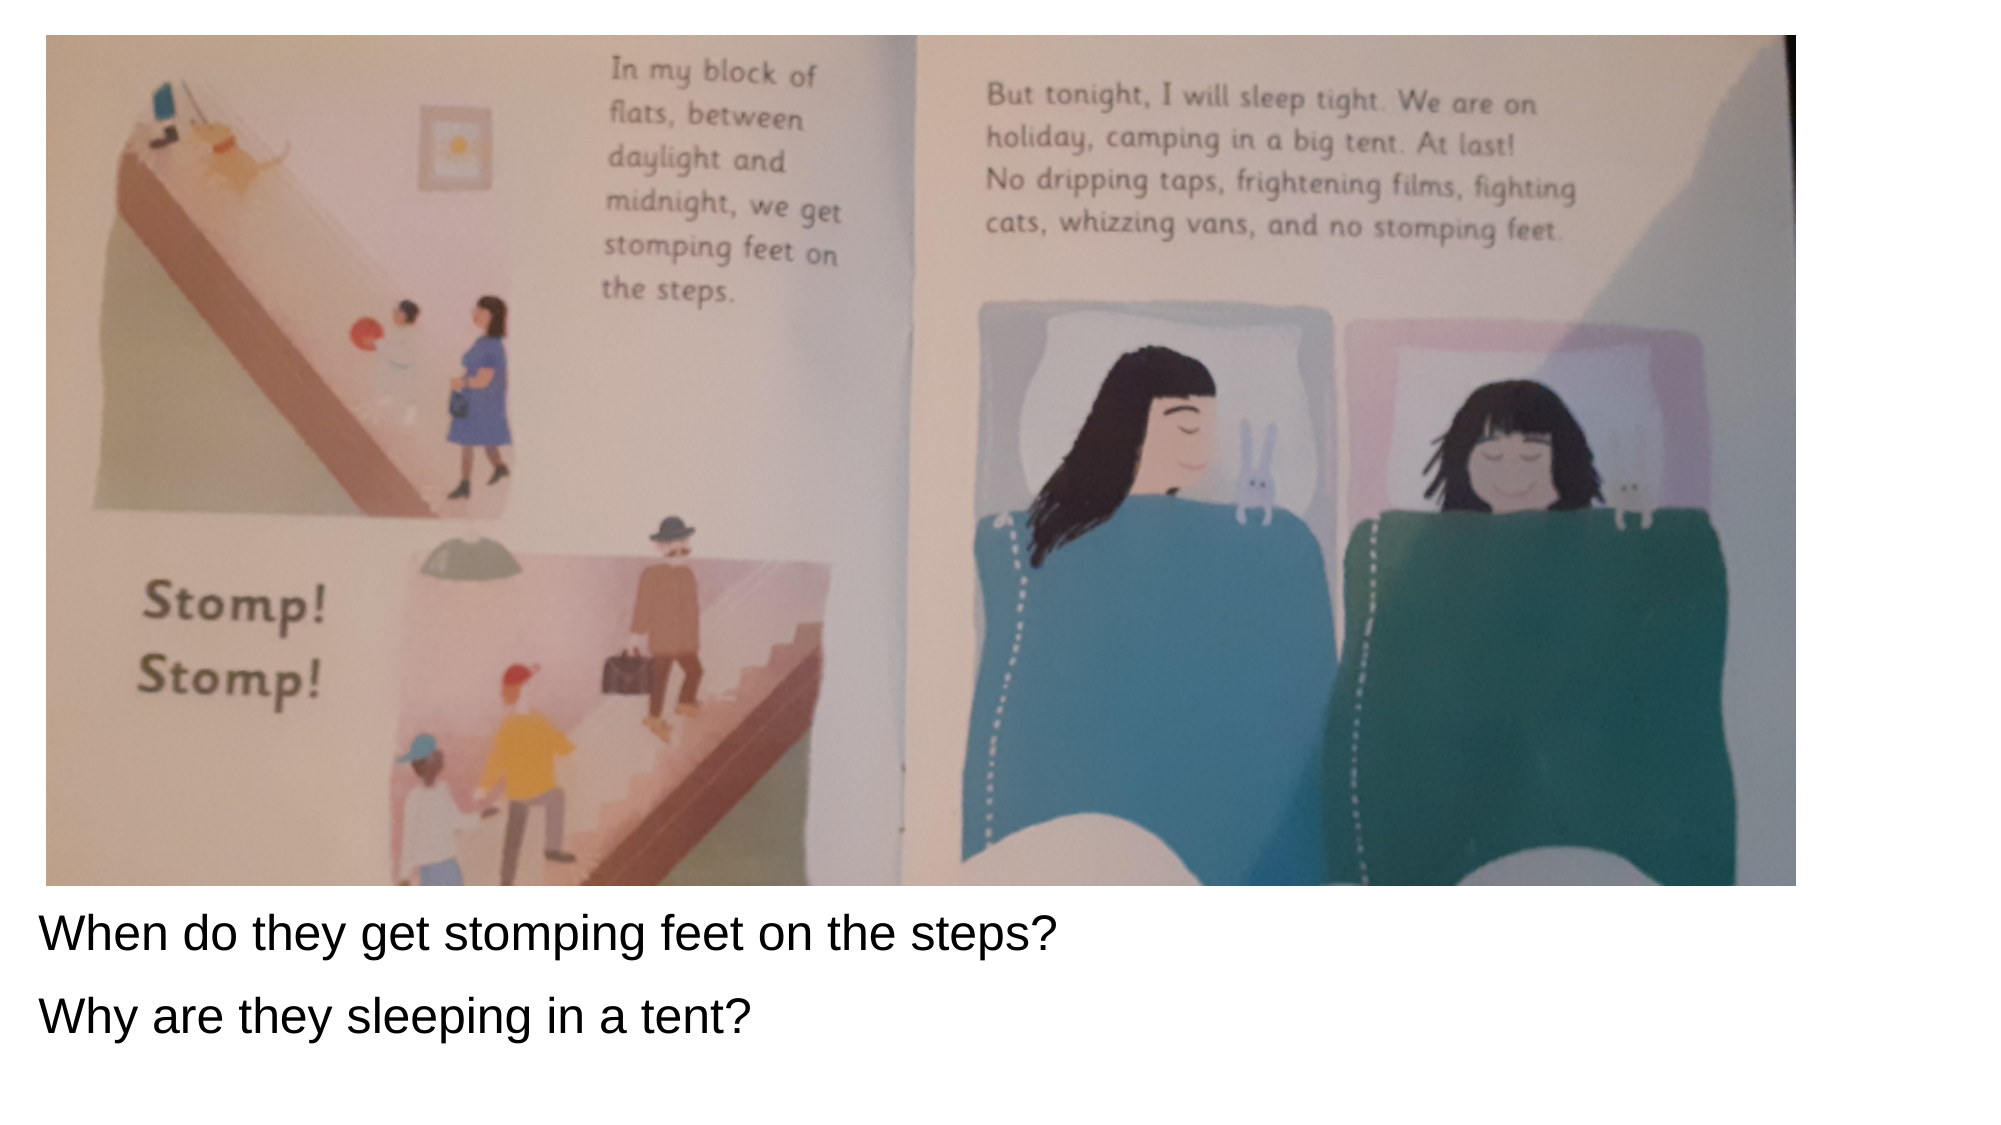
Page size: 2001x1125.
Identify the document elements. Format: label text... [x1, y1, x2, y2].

list When do they get stomping feet on the steps? Why are they sleeping in a tent? [23, 899, 1963, 1099]
picture [46, 35, 1796, 886]
